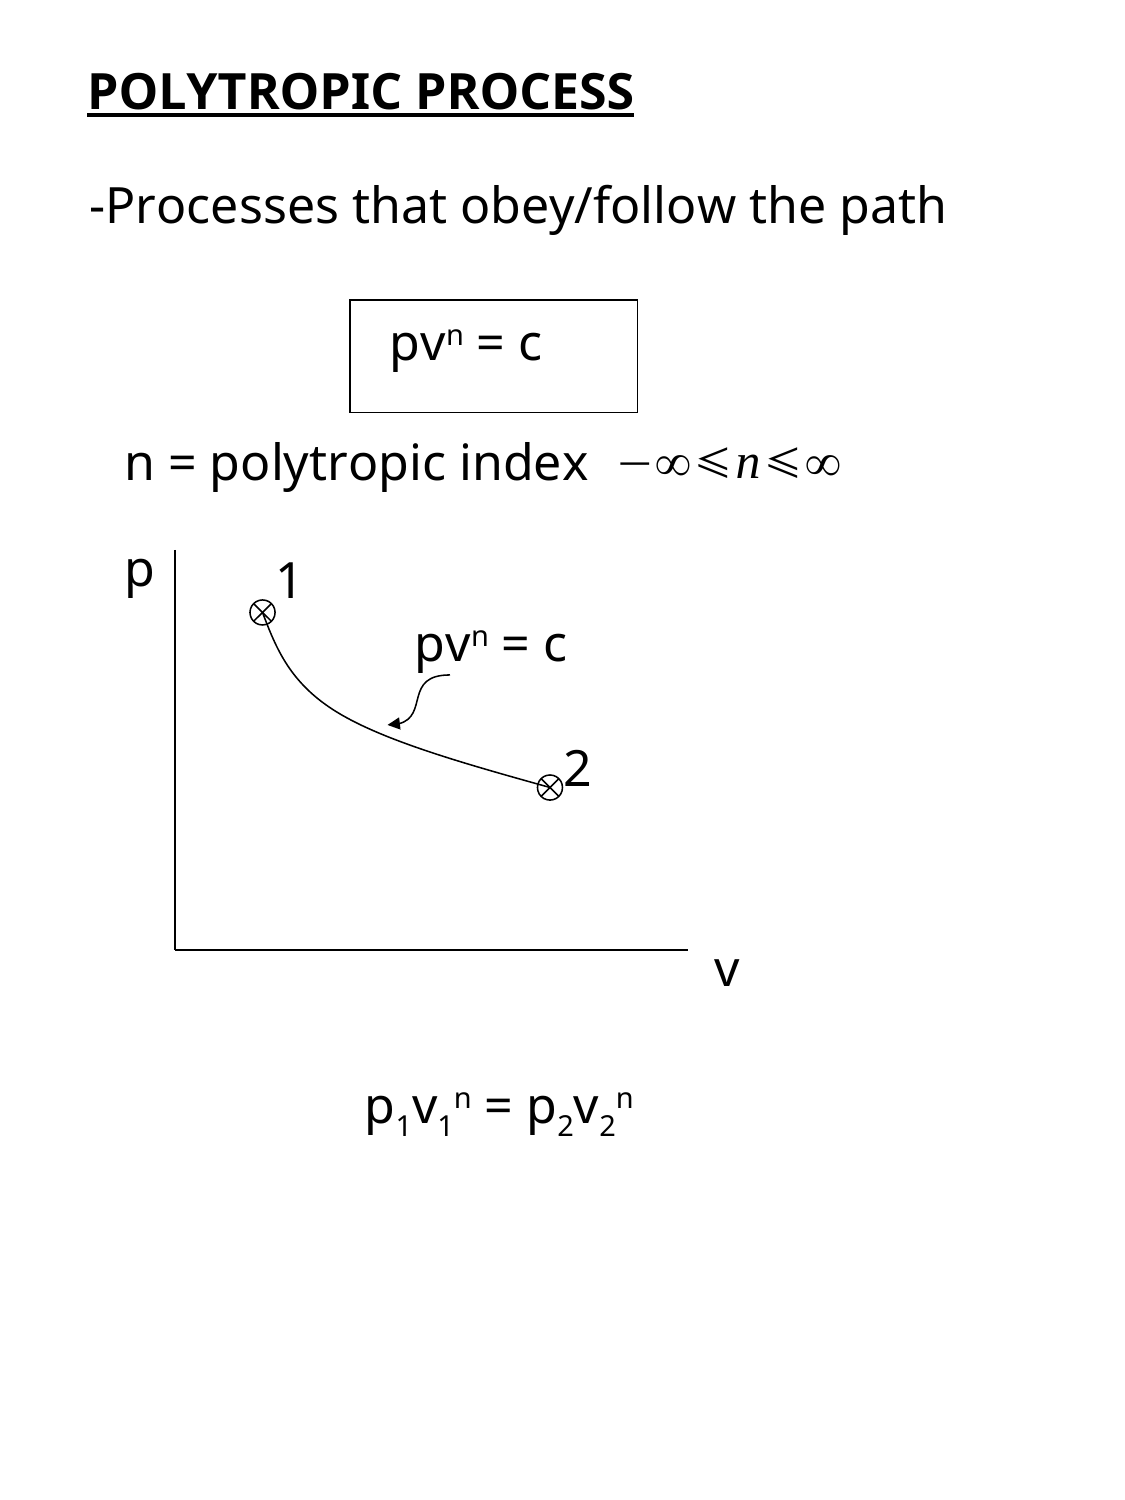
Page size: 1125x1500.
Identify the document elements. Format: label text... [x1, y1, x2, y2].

text_box 1 [260, 537, 320, 622]
text_box pvn = c [399, 599, 641, 684]
text_box v [700, 924, 756, 1009]
text_box n = polytropic index [109, 419, 1038, 503]
text_box 2 [548, 724, 607, 809]
chart [609, 422, 848, 493]
text_box -Processes that obey/follow the path pvn = c [351, 301, 637, 383]
text_box POLYTROPIC PROCESS [72, 48, 876, 133]
text_box p [109, 524, 171, 609]
text_box p1v1n = p2v2n [350, 1062, 716, 1153]
text_box -Processes that obey/follow the path pvn = c [75, 162, 1063, 383]
